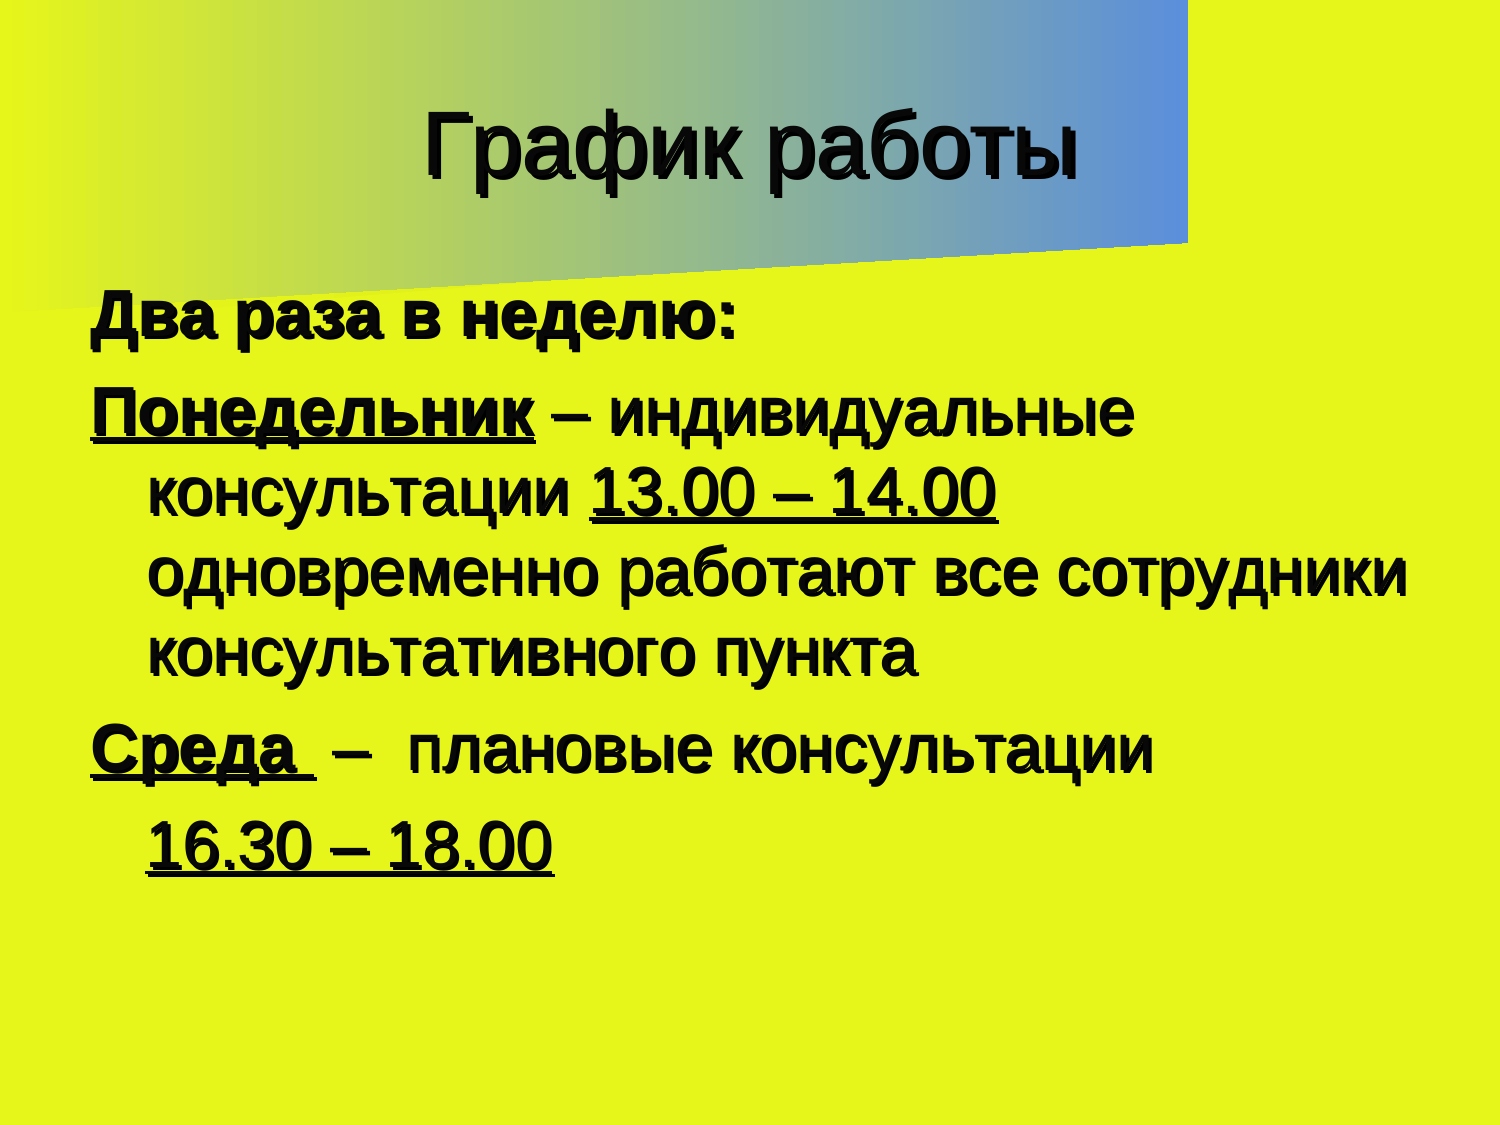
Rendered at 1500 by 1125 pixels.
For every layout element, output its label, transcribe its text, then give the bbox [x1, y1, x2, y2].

title График работы [75, 45, 1426, 233]
list Два раза в неделю: Понедельник – индивидуальные консультации 13.00 – 14.00 одновременно работают все сотрудники консультативного пункта Среда – плановые консультации 16.30 – 18.00 [75, 262, 1426, 1001]
